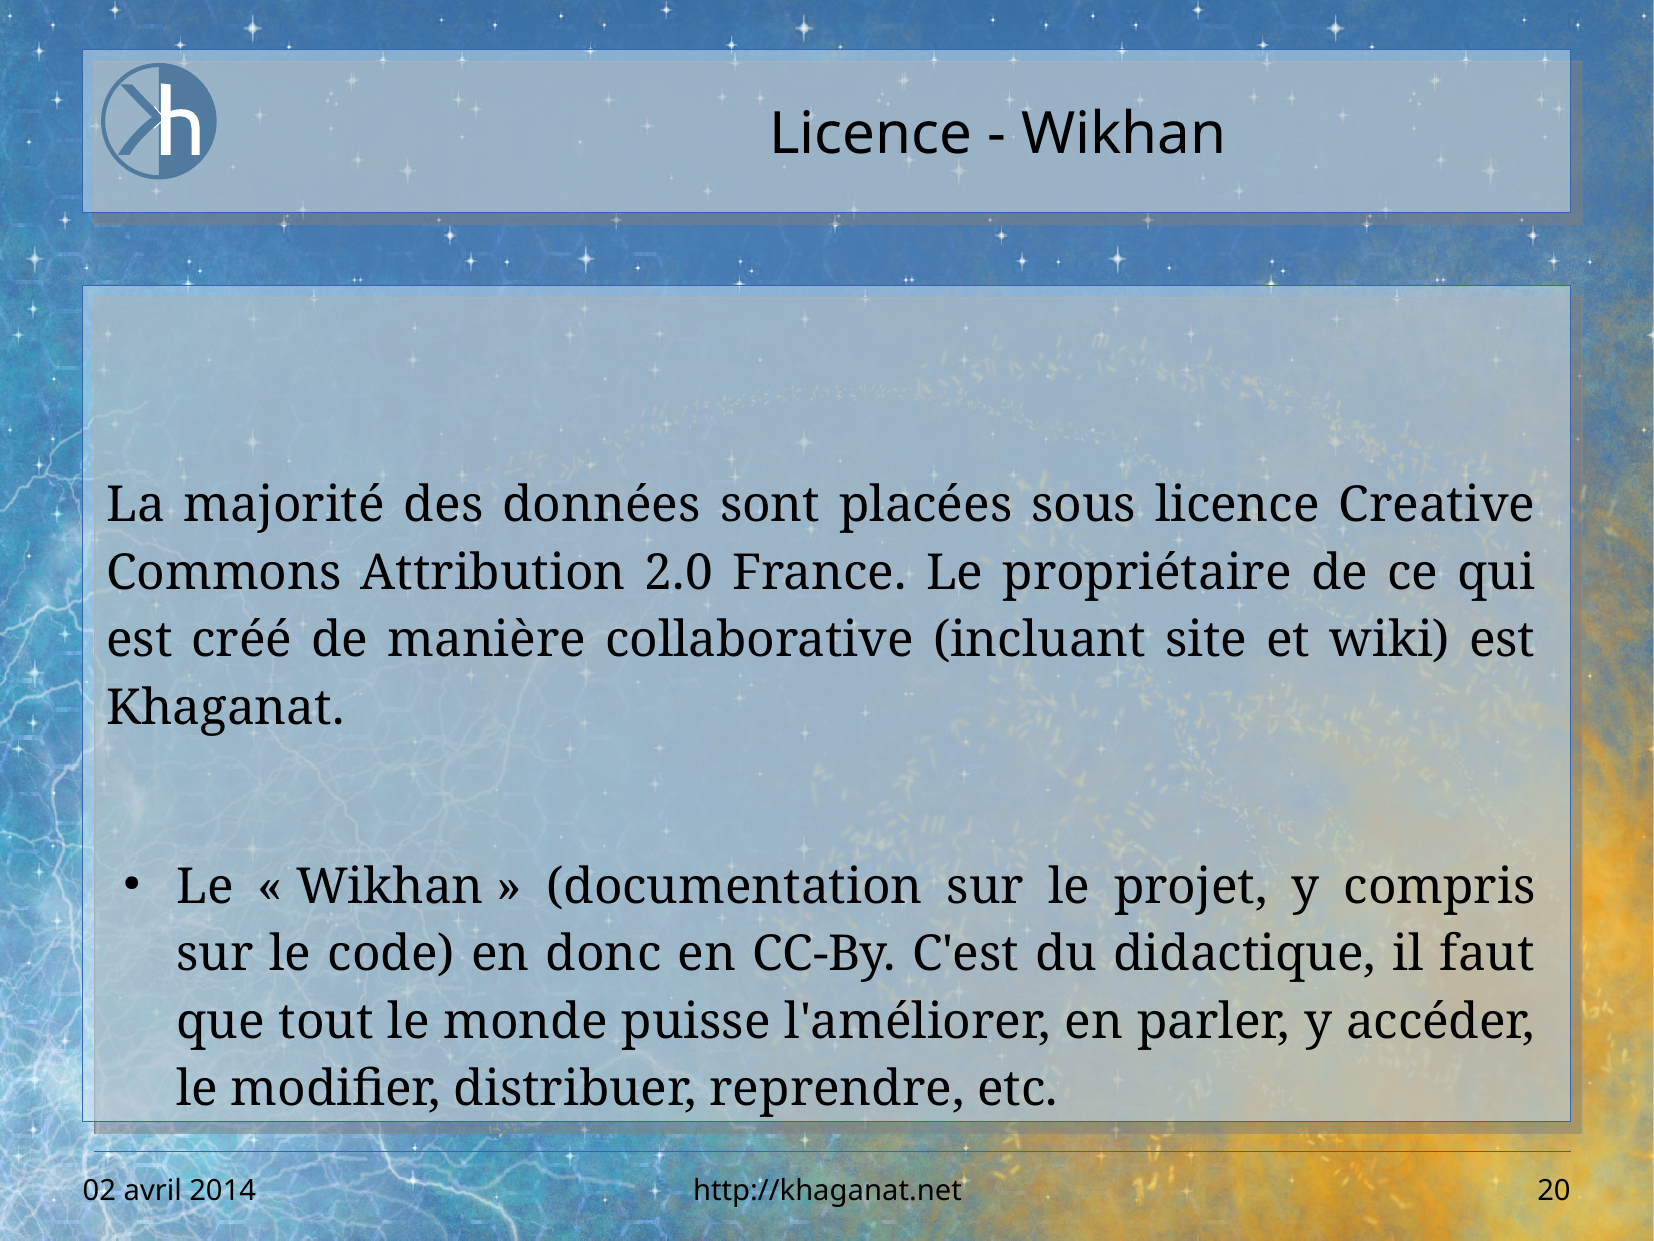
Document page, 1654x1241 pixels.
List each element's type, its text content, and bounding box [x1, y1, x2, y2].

title Licence - Wikhan [425, 49, 1571, 213]
picture [0, 0, 1654, 1241]
list La majorité des données sont placées sous licence Creative Commons Attribution 2.0 France. Le propriétaire de ce qui est créé de manière collaborative (incluant site et wiki) est Khaganat. Le « Wikhan » (documentation sur le projet, y compris sur le code) en donc en CC-By. C'est du didactique, il faut que tout le monde puisse l'améliorer, en parler, y accéder, le modifier, distribuer, reprendre, etc. [106, 290, 1536, 1123]
